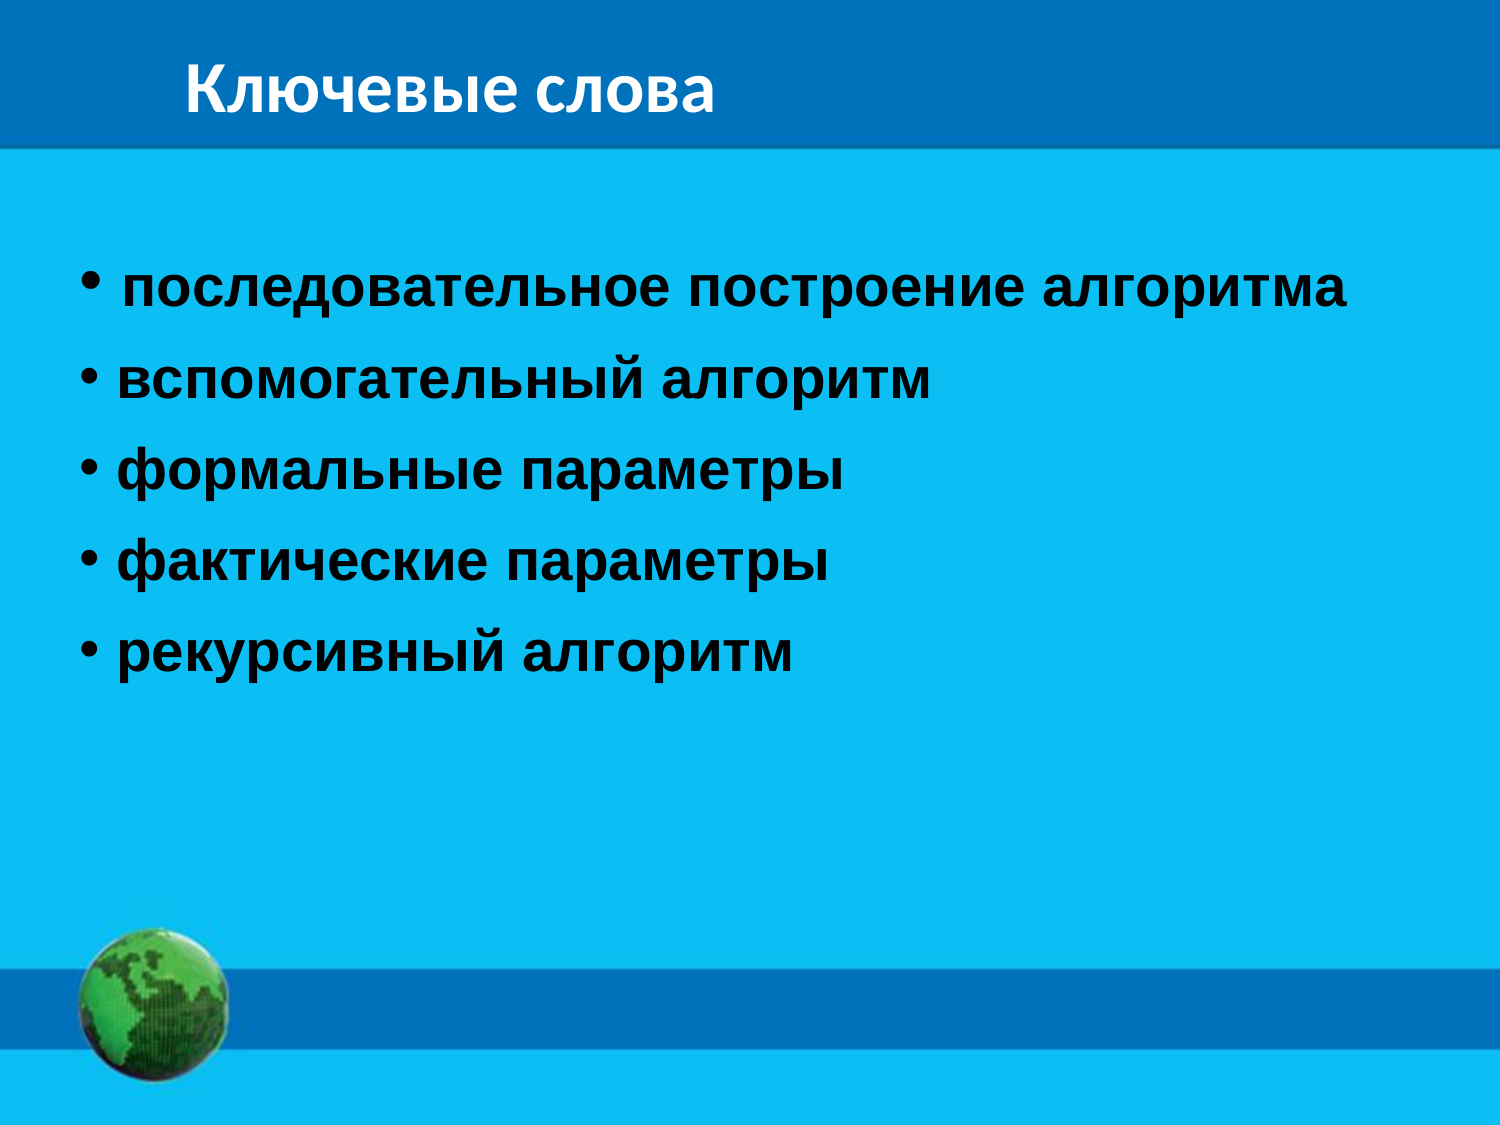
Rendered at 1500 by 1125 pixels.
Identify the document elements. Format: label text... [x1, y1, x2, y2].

picture [0, 926, 1500, 1086]
text_box Ключевые слова [171, 30, 1425, 135]
picture [0, 0, 1500, 146]
text_box последовательное построение алгоритма вспомогательный алгоритм формальные параметры фактические параметры рекурсивный алгоритм [64, 207, 1471, 692]
